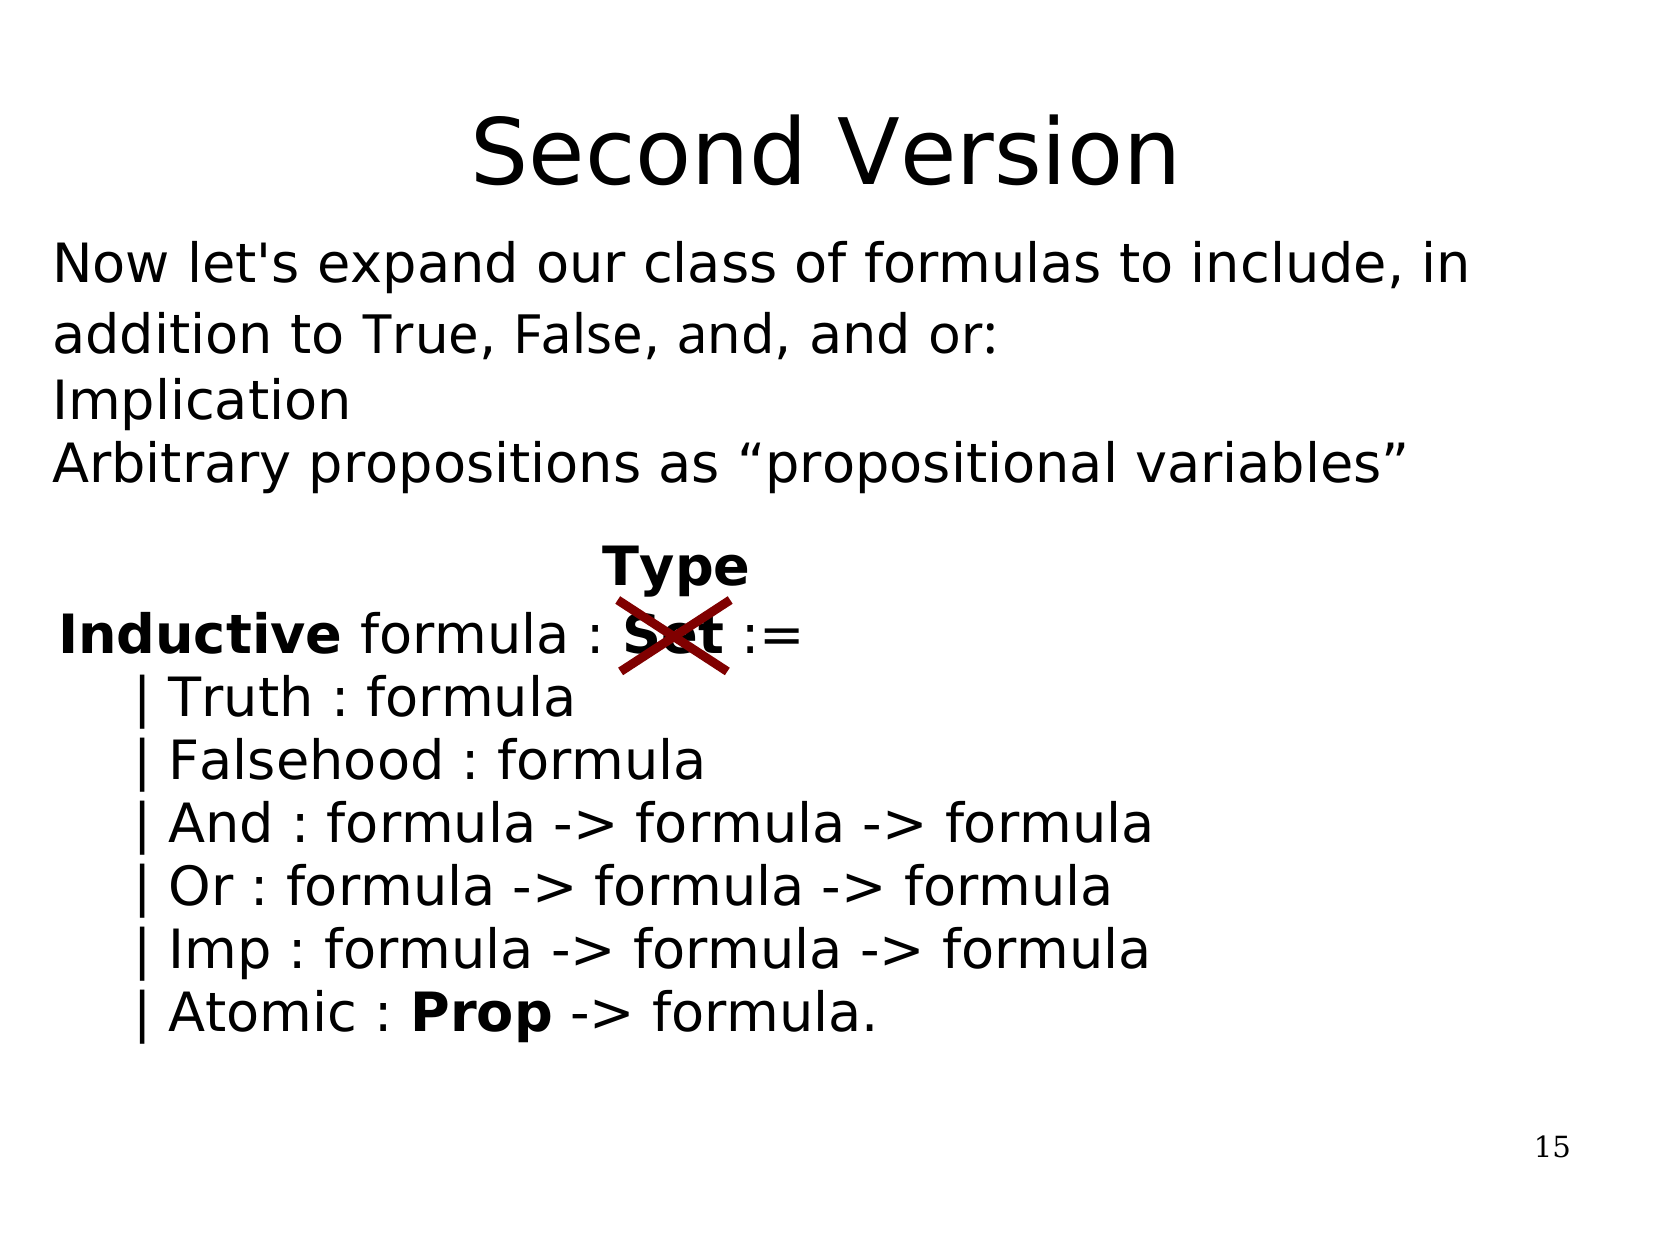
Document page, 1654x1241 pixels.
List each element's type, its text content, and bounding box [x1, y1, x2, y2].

text_box Inductive formula : Set := | Truth : formula | Falsehood : formula | And : formula -> formula -> formula | Or : formula -> formula -> formula | Imp : formula -> formula -> formula | Atomic : Prop -> formula. [43, 596, 1544, 1053]
title Second Version [82, 56, 1571, 225]
text_box Now let's expand our class of formulas to include, in addition to True, False, and, and or: Implication Arbitrary propositions as “propositional variables” [37, 225, 1613, 500]
text_box Type [588, 528, 776, 606]
